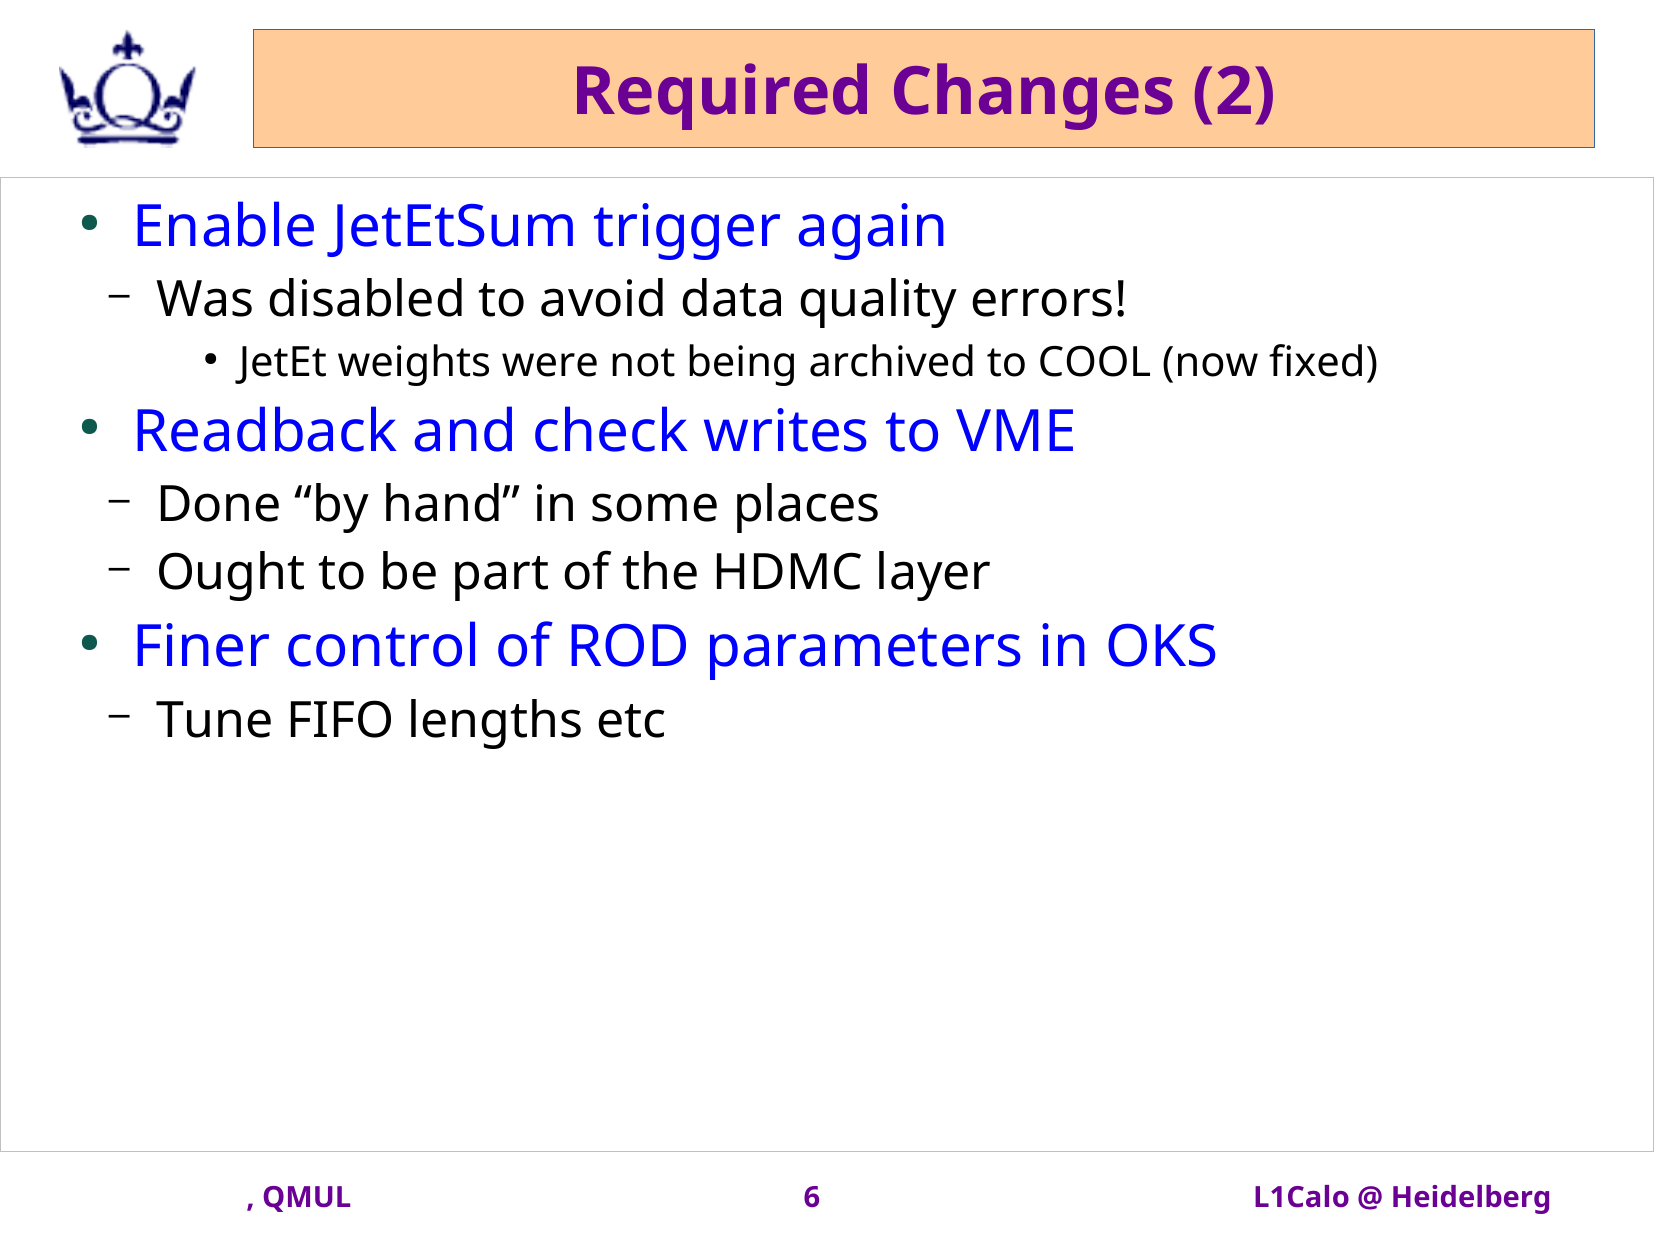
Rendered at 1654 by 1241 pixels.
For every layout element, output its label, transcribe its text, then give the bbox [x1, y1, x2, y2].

list Enable JetEtSum trigger again Was disabled to avoid data quality errors! JetEt weights were not being archived to COOL (now fixed) Readback and check writes to VME Done “by hand” in some places Ought to be part of the HDMC layer Finer control of ROD parameters in OKS Tune FIFO lengths etc [61, 184, 1605, 1104]
title Required Changes (2) [253, 29, 1595, 148]
picture [59, 29, 200, 148]
